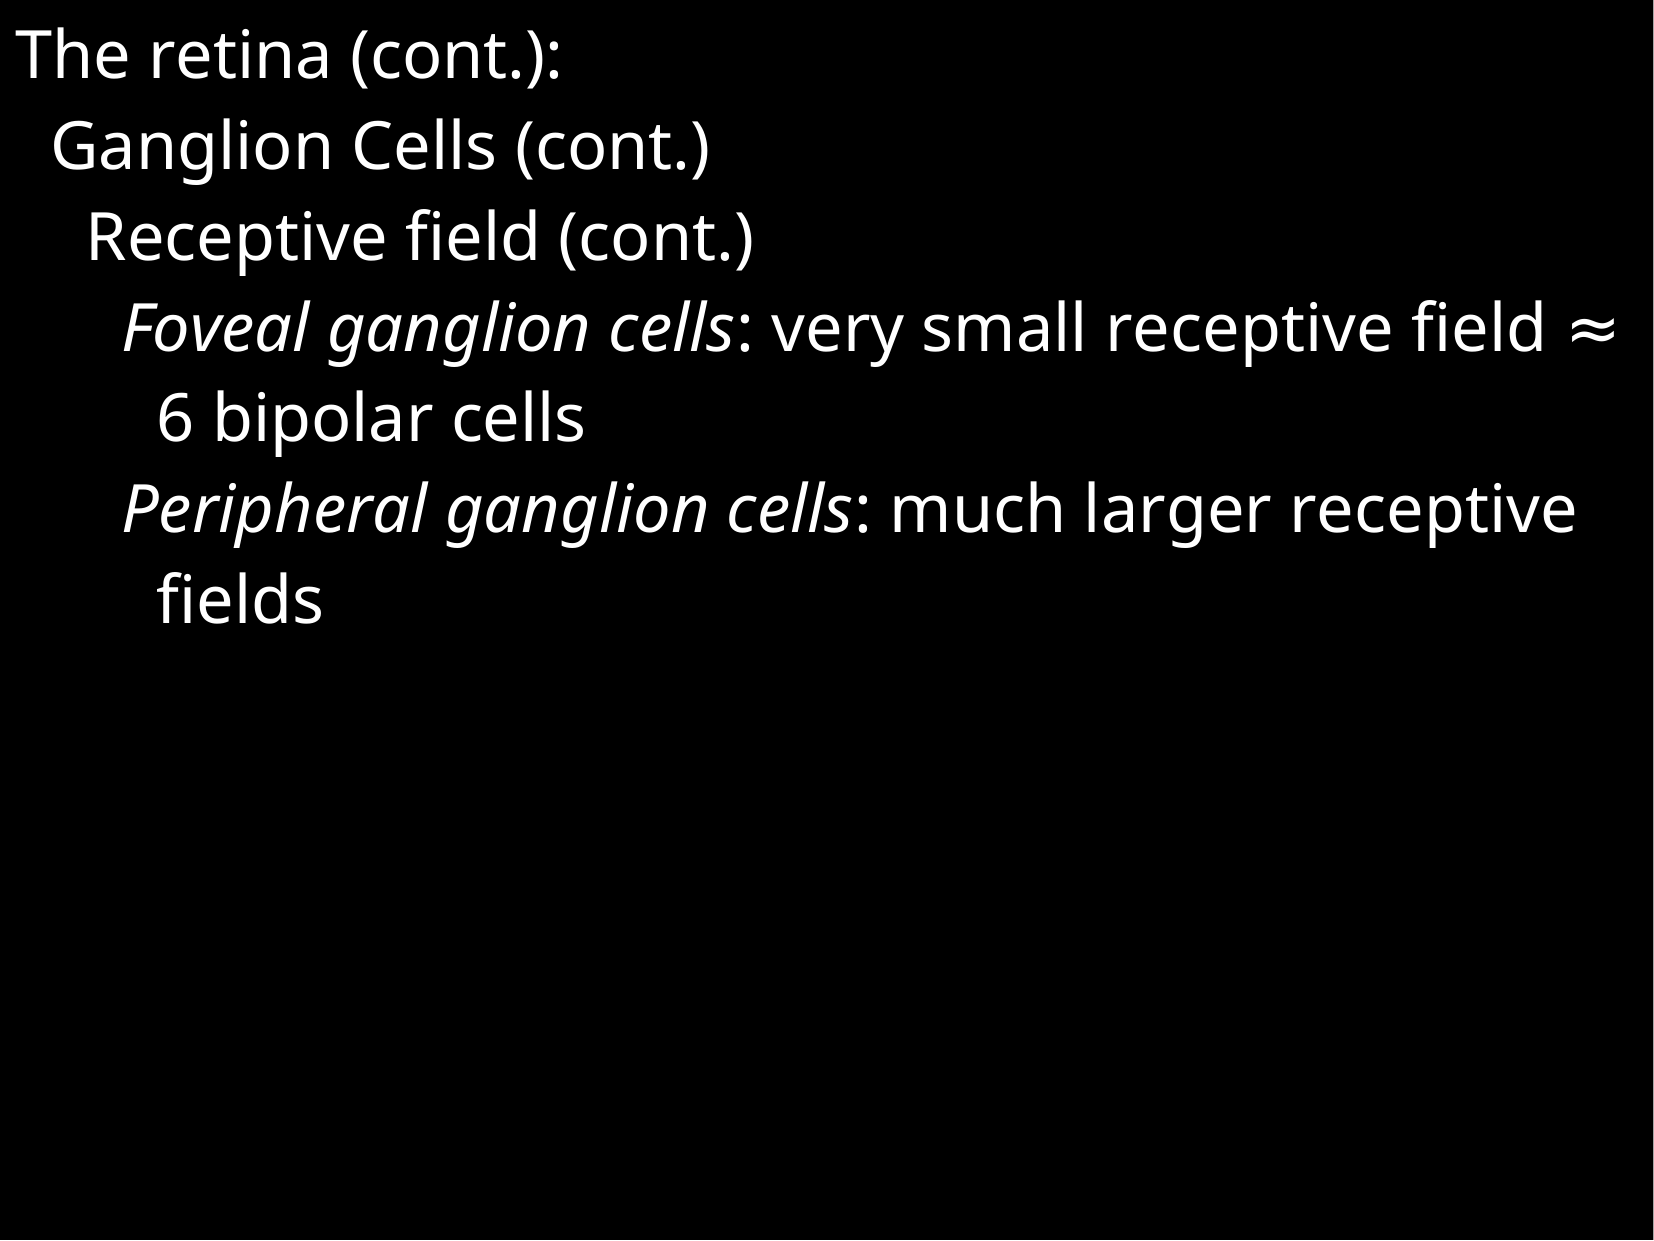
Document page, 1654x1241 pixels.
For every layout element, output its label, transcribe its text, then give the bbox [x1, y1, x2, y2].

text_box The retina (cont.): Ganglion Cells (cont.) Receptive field (cont.) Foveal ganglion cells: very small receptive field ≈ 6 bipolar cells Peripheral ganglion cells: much larger receptive fields [0, 0, 1654, 564]
